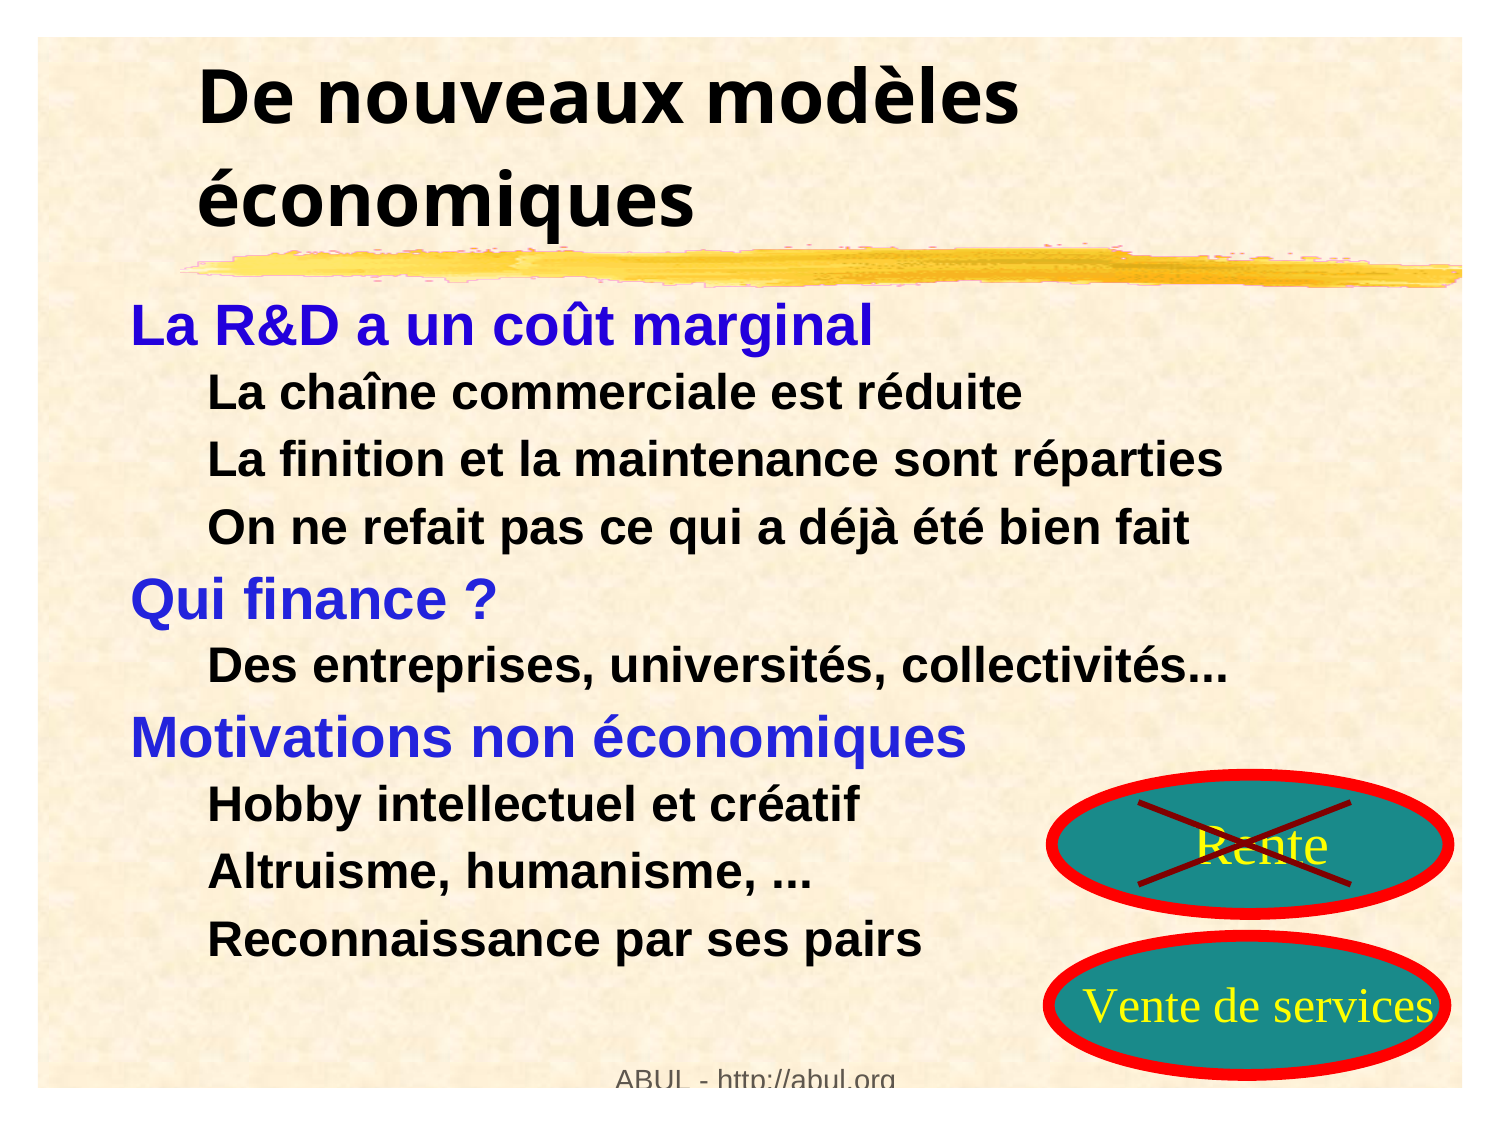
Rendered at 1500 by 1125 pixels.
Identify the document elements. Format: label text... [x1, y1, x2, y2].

list La R&D a un coût marginal La chaîne commerciale est réduite La finition et la maintenance sont réparties On ne refait pas ce qui a déjà été bien fait Qui finance ? Des entreprises, universités, collectivités... Motivations non économiques Hobby intellectuel et créatif Altruisme, humanisme, ... Reconnaissance par ses pairs [97, 285, 1372, 1067]
picture [883, 1076, 891, 1088]
picture [811, 1076, 818, 1088]
picture [620, 1073, 627, 1082]
text_box Vente de services [1048, 935, 1446, 1075]
picture [738, 1076, 743, 1088]
picture [618, 1084, 630, 1088]
picture [794, 1082, 801, 1088]
picture [754, 1076, 761, 1088]
picture [639, 1081, 649, 1088]
picture [639, 1072, 648, 1078]
picture [722, 1076, 729, 1088]
picture [37, 37, 1463, 1088]
picture [858, 1076, 866, 1088]
title De nouveaux modèles économiques [196, 39, 1463, 253]
text_box Rente [1372, 789, 1449, 900]
